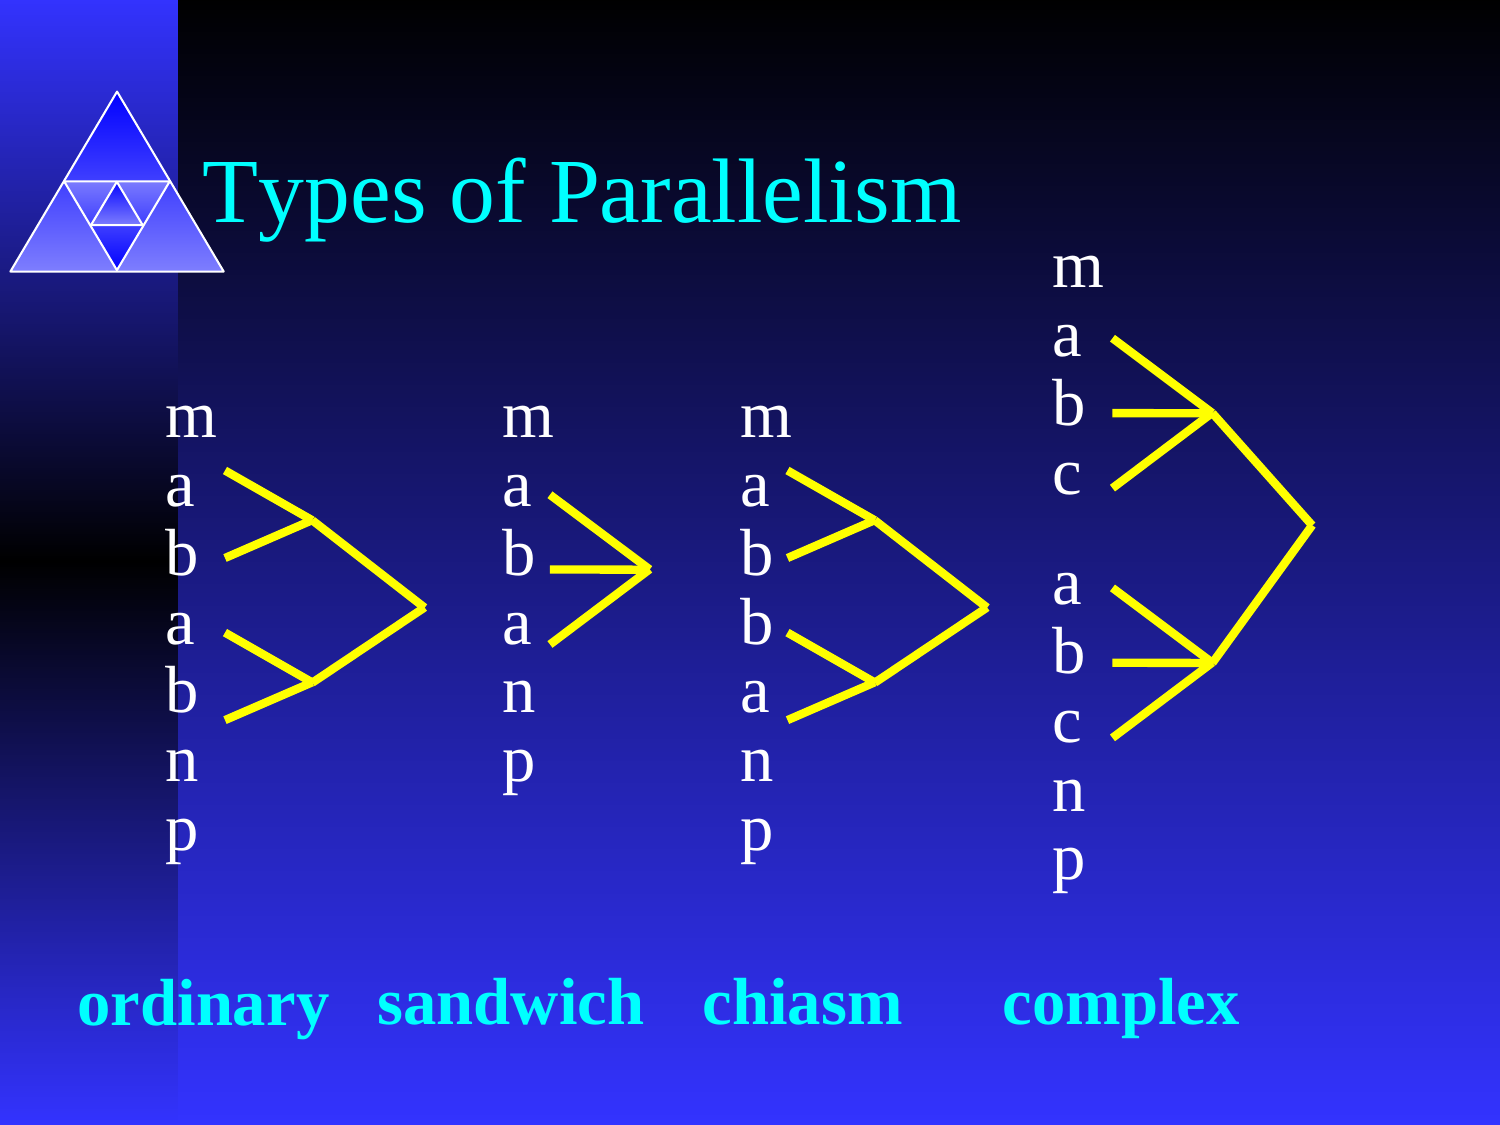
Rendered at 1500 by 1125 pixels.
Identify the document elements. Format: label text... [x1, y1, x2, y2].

text_box sandwich [362, 962, 687, 1047]
text_box ordinary [62, 962, 362, 1047]
text_box m a b a n p [487, 374, 588, 804]
text_box m a b a b n p [149, 374, 250, 873]
text_box chiasm [687, 962, 987, 1047]
text_box complex [987, 962, 1338, 1047]
text_box m a b c a b c n p [1037, 224, 1138, 902]
text_box m a b b a n p [724, 374, 825, 873]
title Types of Parallelism [187, 99, 1463, 288]
